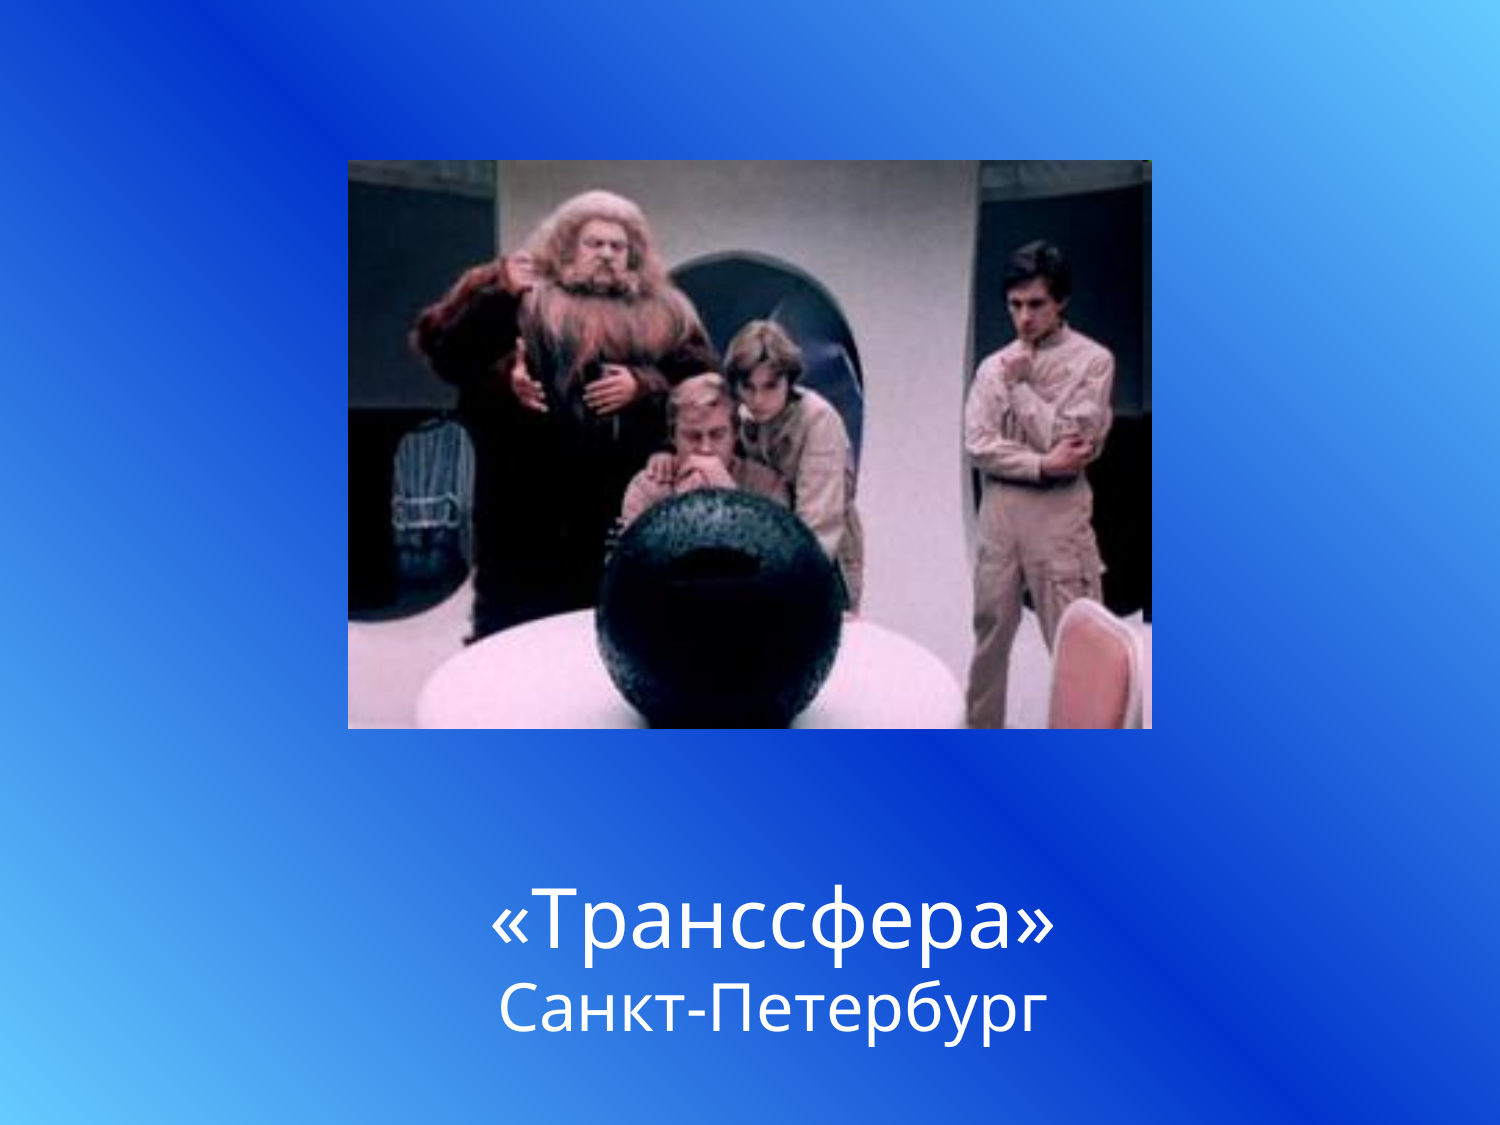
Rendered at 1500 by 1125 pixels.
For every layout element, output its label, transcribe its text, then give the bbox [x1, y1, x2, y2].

text_box «Транссфера» Санкт-Петербург [135, 834, 1411, 1076]
picture [348, 160, 1152, 729]
